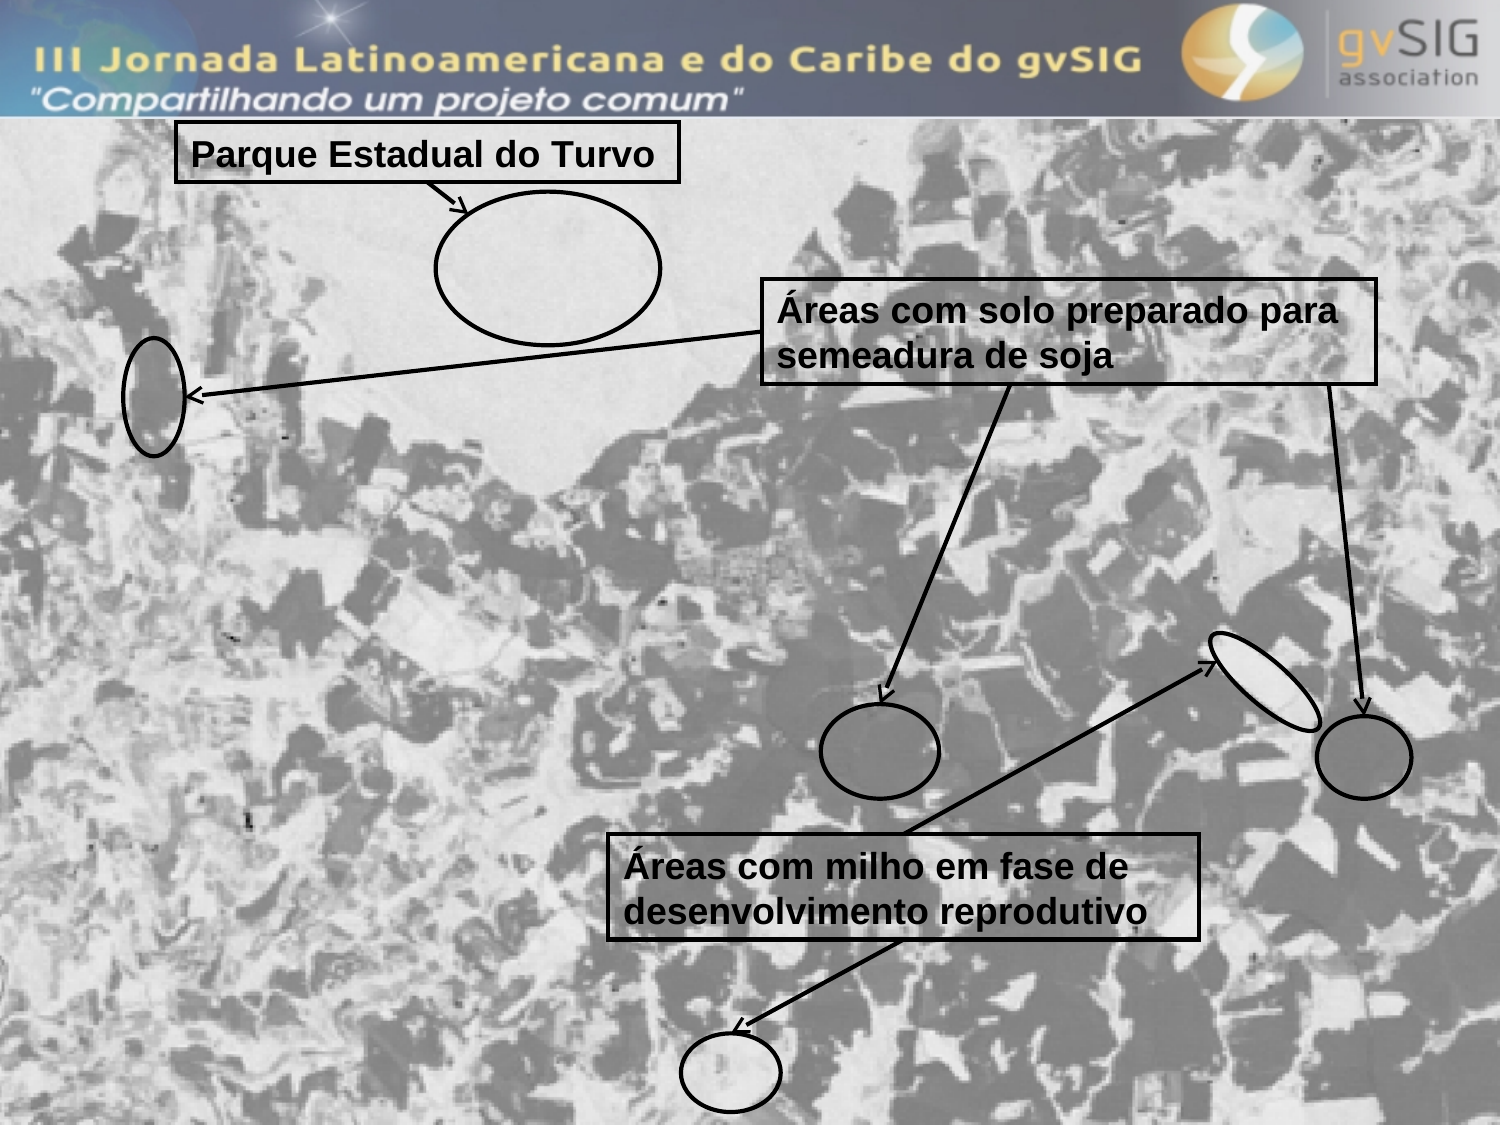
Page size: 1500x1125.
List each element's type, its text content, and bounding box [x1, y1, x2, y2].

text_box Áreas com solo preparado para semeadura de soja [761, 278, 1377, 385]
text_box Áreas com milho em fase de desenvolvimento reprodutivo [608, 834, 1199, 940]
title Processamento IVDN Sextante [75, 44, 1426, 119]
picture [0, 0, 1500, 119]
text_box [0, 119, 1500, 1125]
text_box Parque Estadual do Turvo [175, 121, 680, 183]
